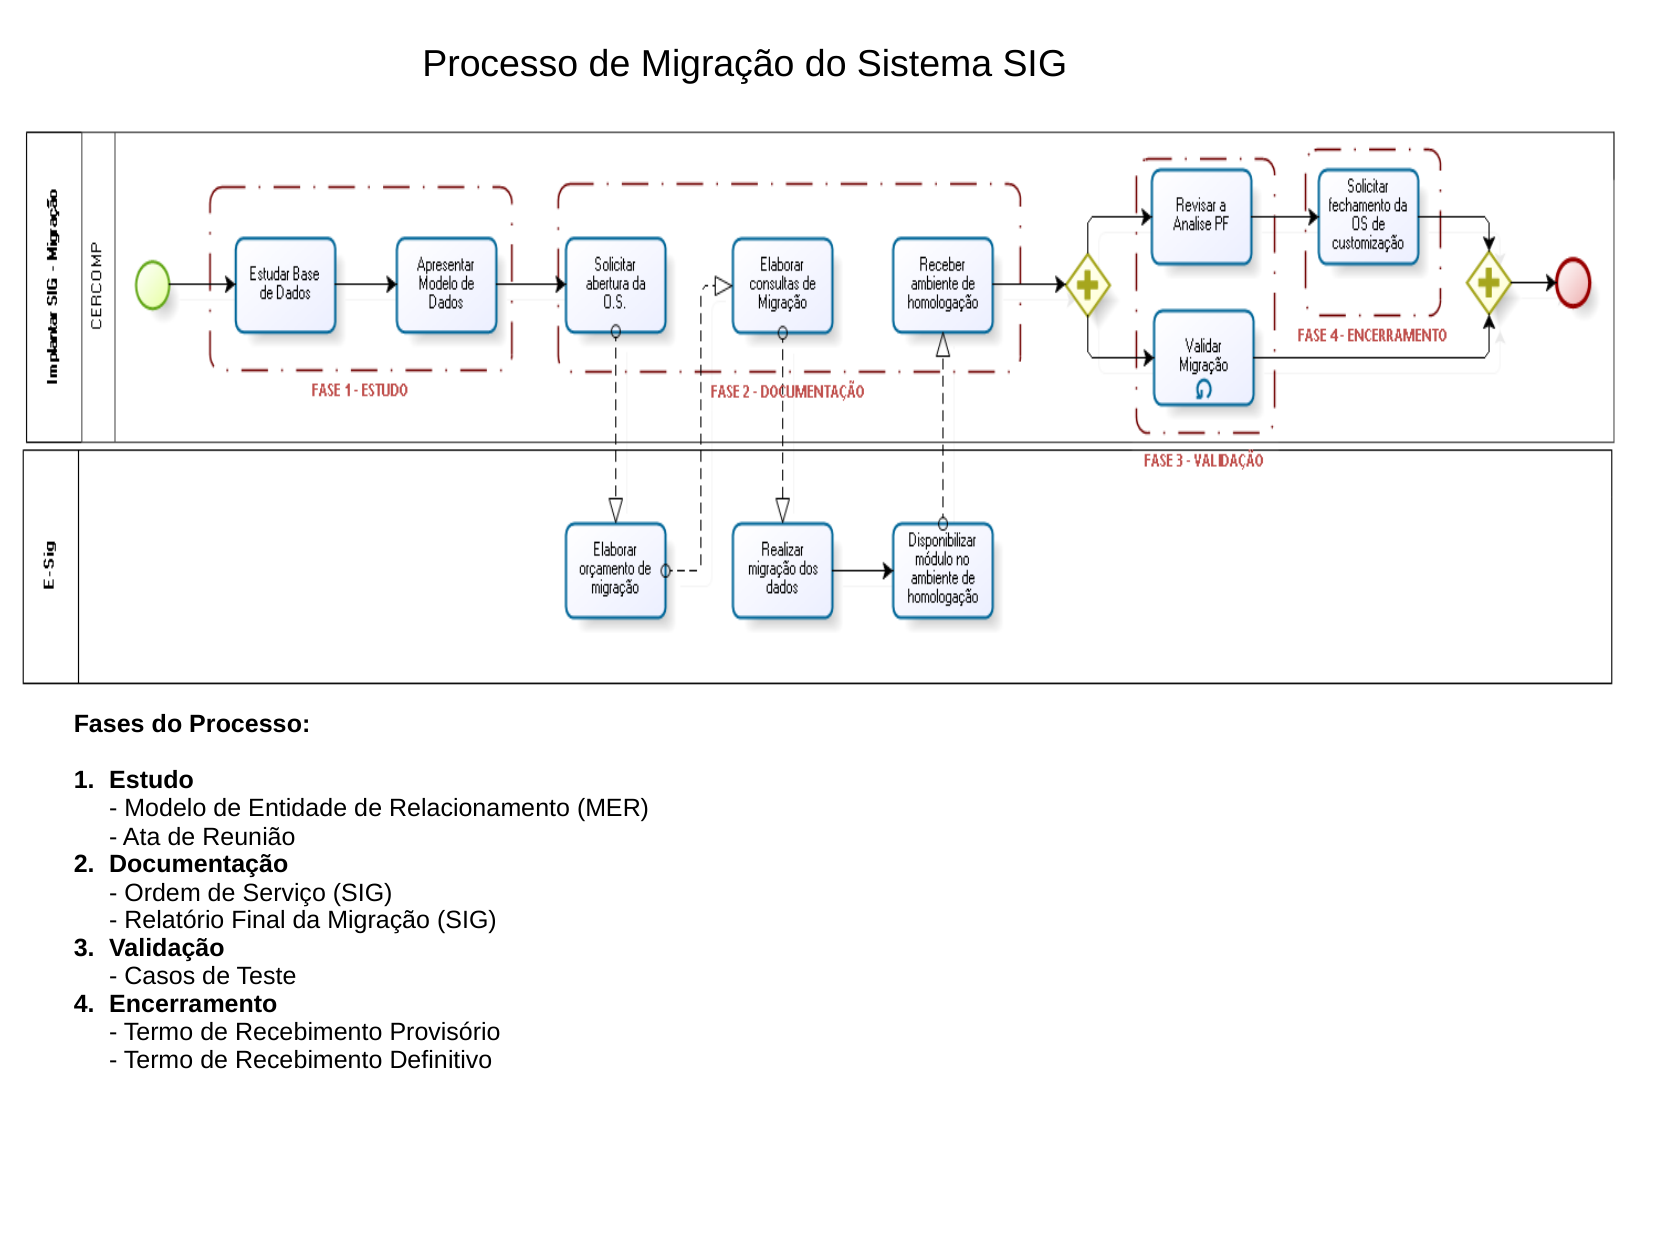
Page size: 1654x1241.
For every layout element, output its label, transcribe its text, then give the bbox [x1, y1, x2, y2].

text_box Fases do Processo: Estudo - Modelo de Entidade de Relacionamento (MER) - Ata de Reunião Documentação - Ordem de Serviço (SIG) - Relatório Final da Migração (SIG) Validação - Casos de Teste Encerramento - Termo de Recebimento Provisório - Termo de Recebimento Definitivo [58, 702, 839, 1152]
text_box Processo de Migração do Sistema SIG [407, 35, 1083, 93]
picture [15, 113, 1619, 697]
